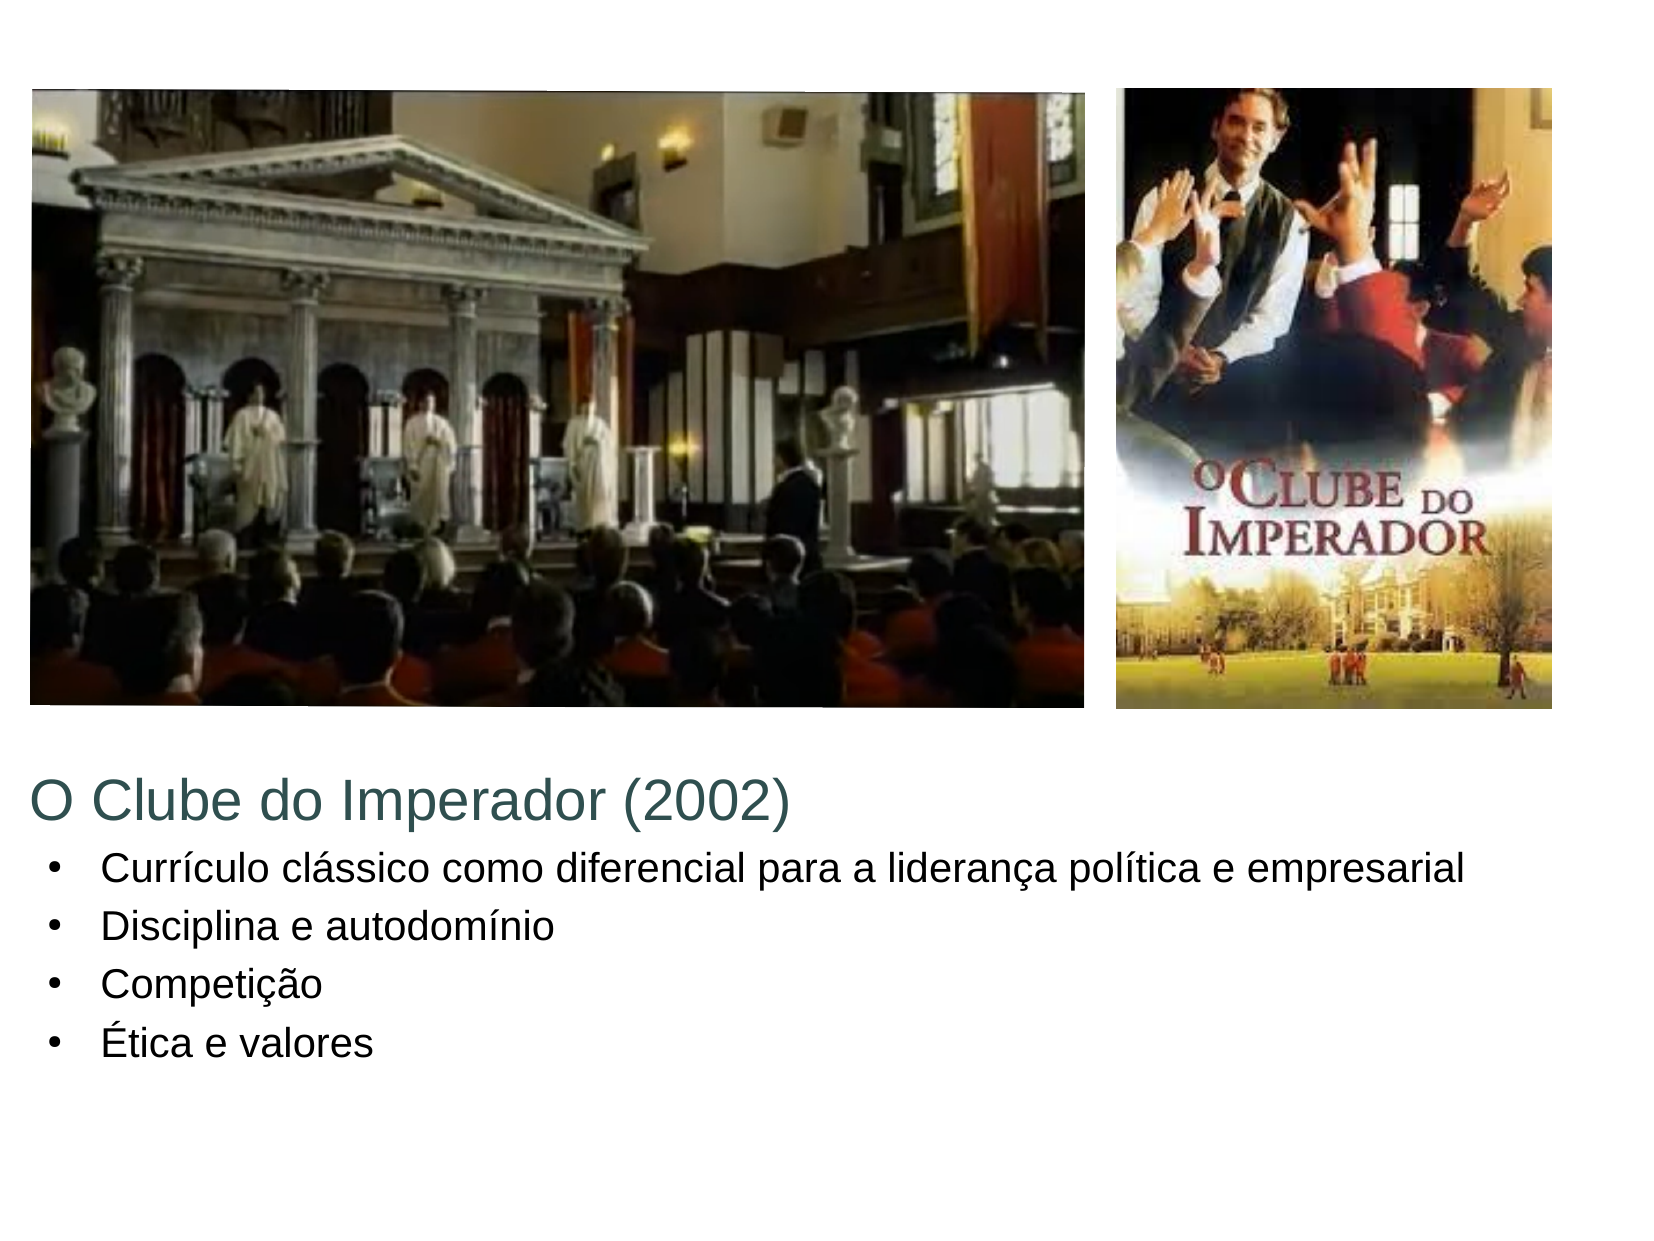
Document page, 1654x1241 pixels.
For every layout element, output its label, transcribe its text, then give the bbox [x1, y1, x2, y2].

list O Clube do Imperador (2002) Currículo clássico como diferencial para a liderança política e empresarial Disciplina e autodomínio Competição Ética e valores [29, 767, 1518, 1123]
picture [1116, 88, 1552, 709]
picture [29, 88, 1085, 708]
